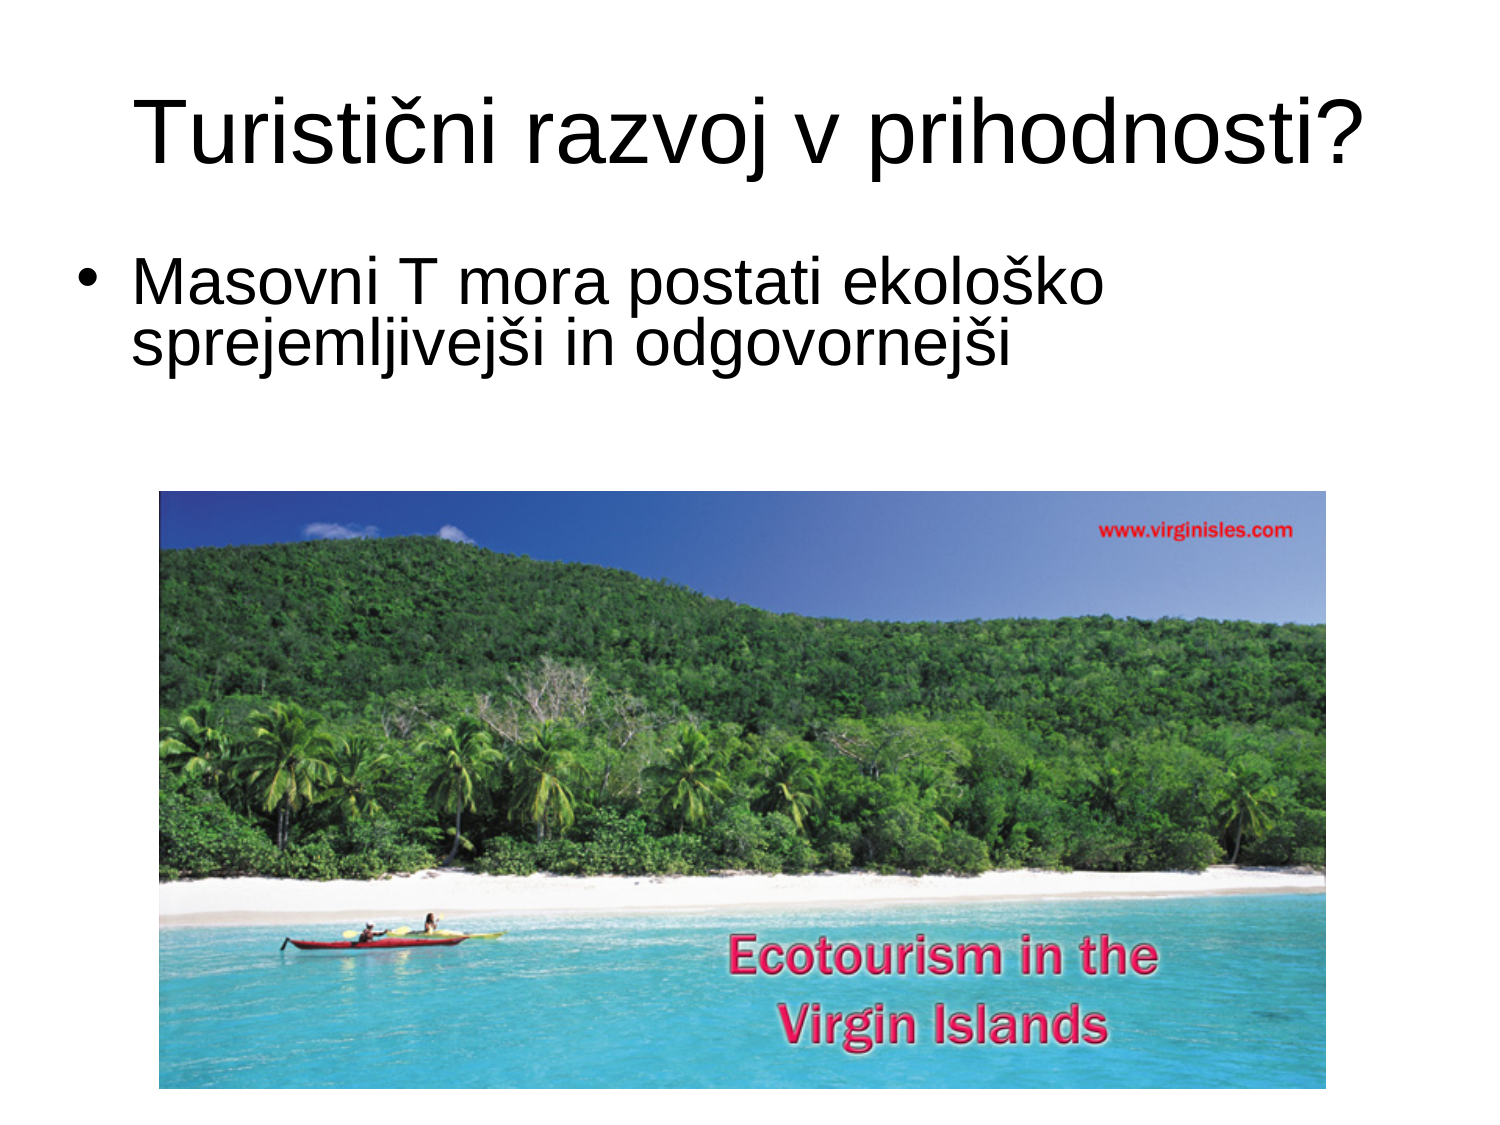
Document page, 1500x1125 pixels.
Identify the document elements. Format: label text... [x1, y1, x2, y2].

picture [159, 491, 1326, 1089]
title Turistični razvoj v prihodnosti? [74, 50, 1426, 227]
list Masovni T mora postati ekološko sprejemljivejši in odgovornejši [76, 255, 1428, 699]
